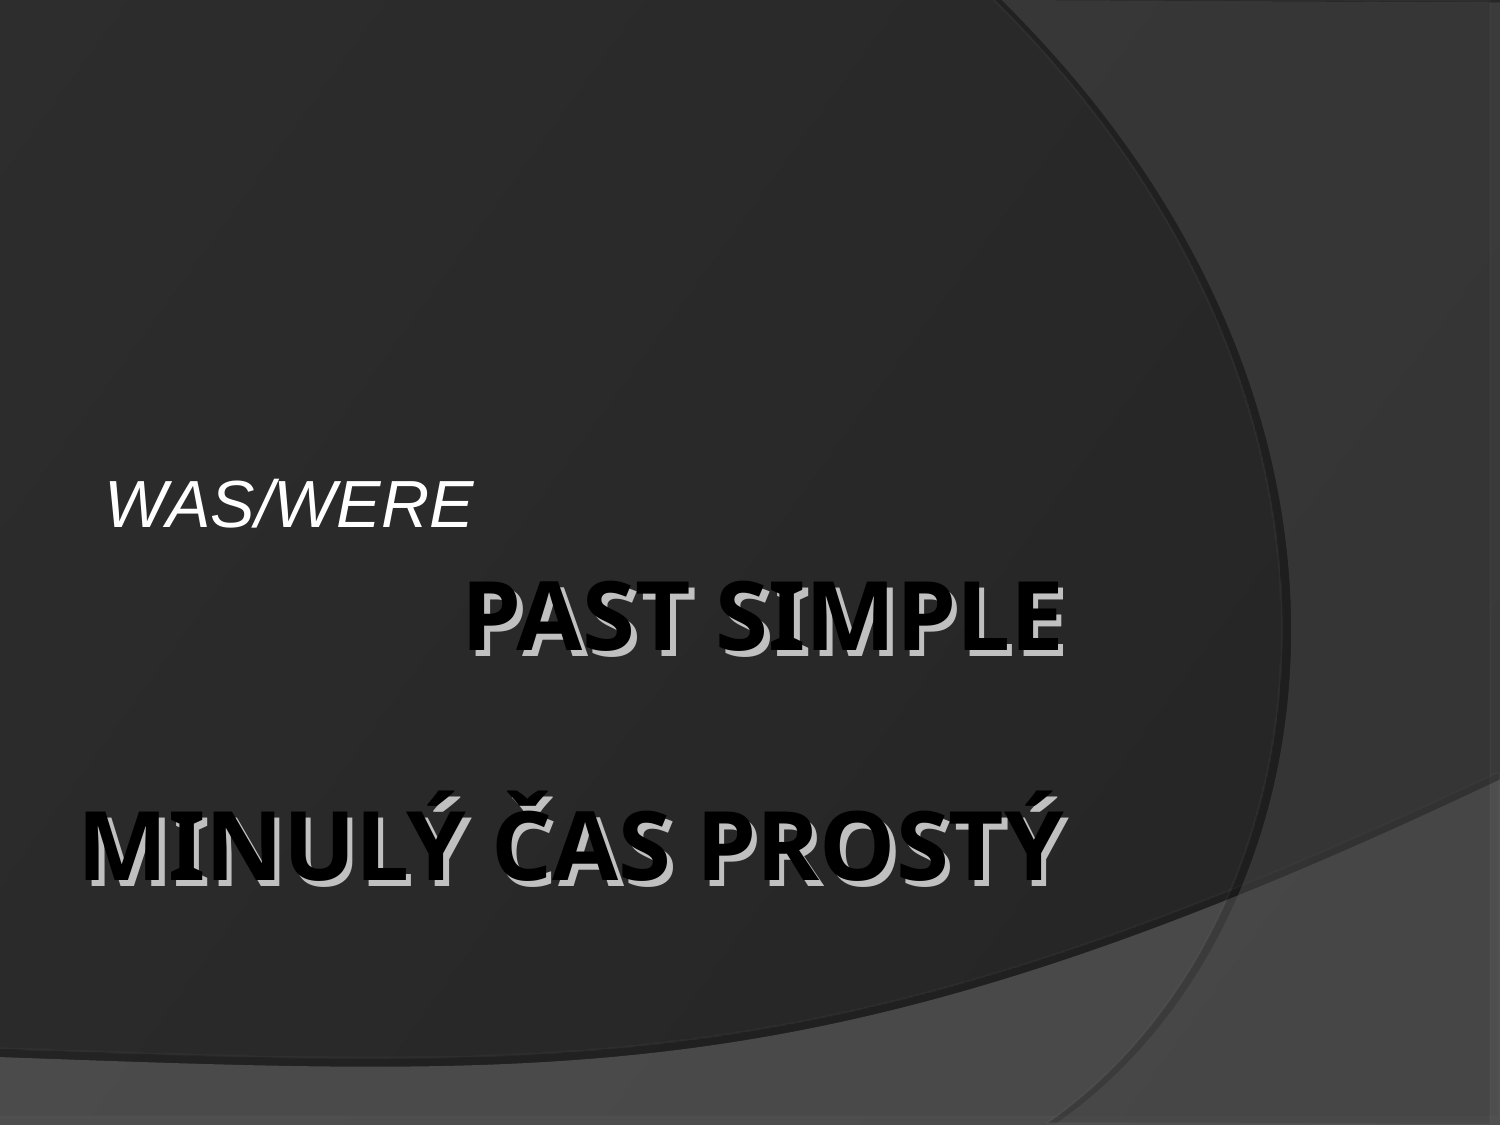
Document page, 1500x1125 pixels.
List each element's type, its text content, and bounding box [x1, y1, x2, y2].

title PAST SIMPLE minulý čas prostý [70, 547, 1134, 925]
subtitle WAS/WERE [71, 253, 1135, 541]
